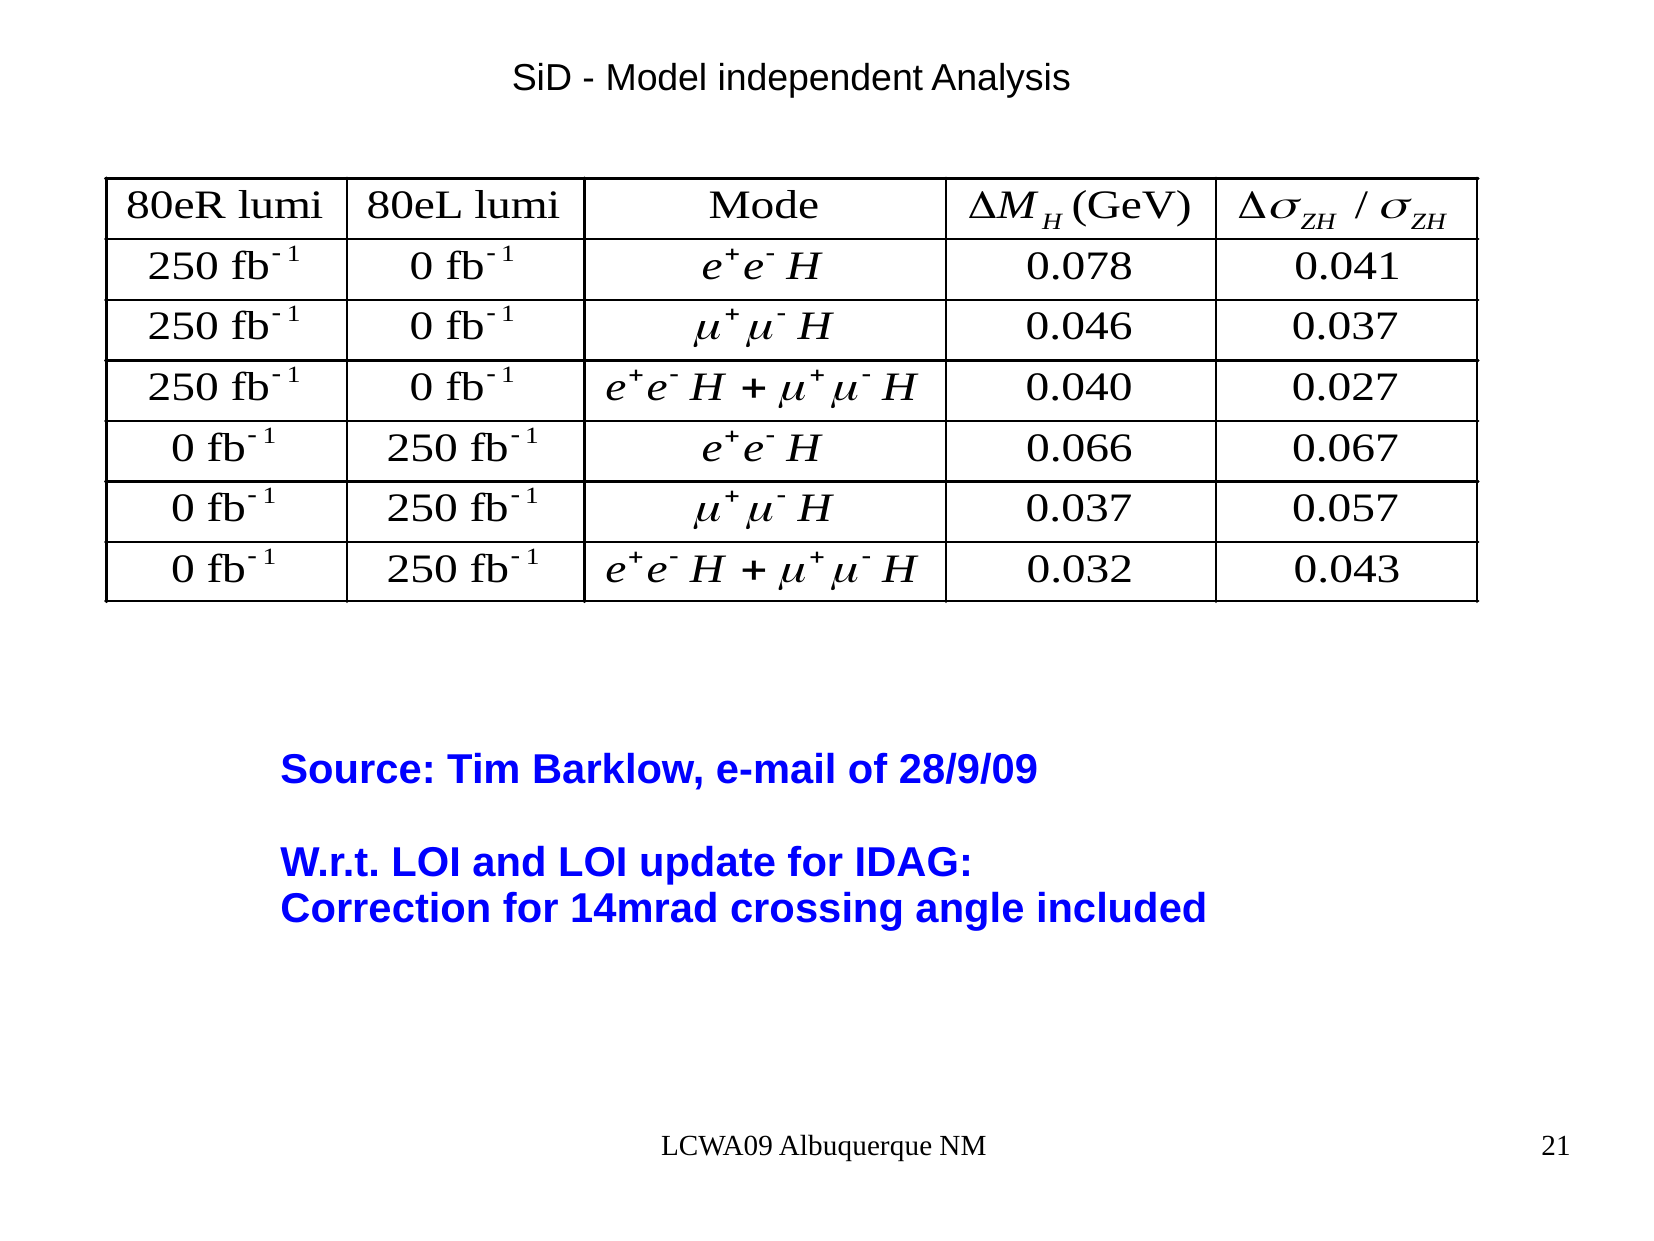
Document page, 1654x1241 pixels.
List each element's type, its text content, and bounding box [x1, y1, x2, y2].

text_box Source: Tim Barklow, e-mail of 28/9/09 W.r.t. LOI and LOI update for IDAG: Correction for 14mrad crossing angle included [265, 738, 1224, 939]
chart [97, 170, 1489, 609]
text_box SiD - Model independent Analysis [497, 49, 1099, 107]
